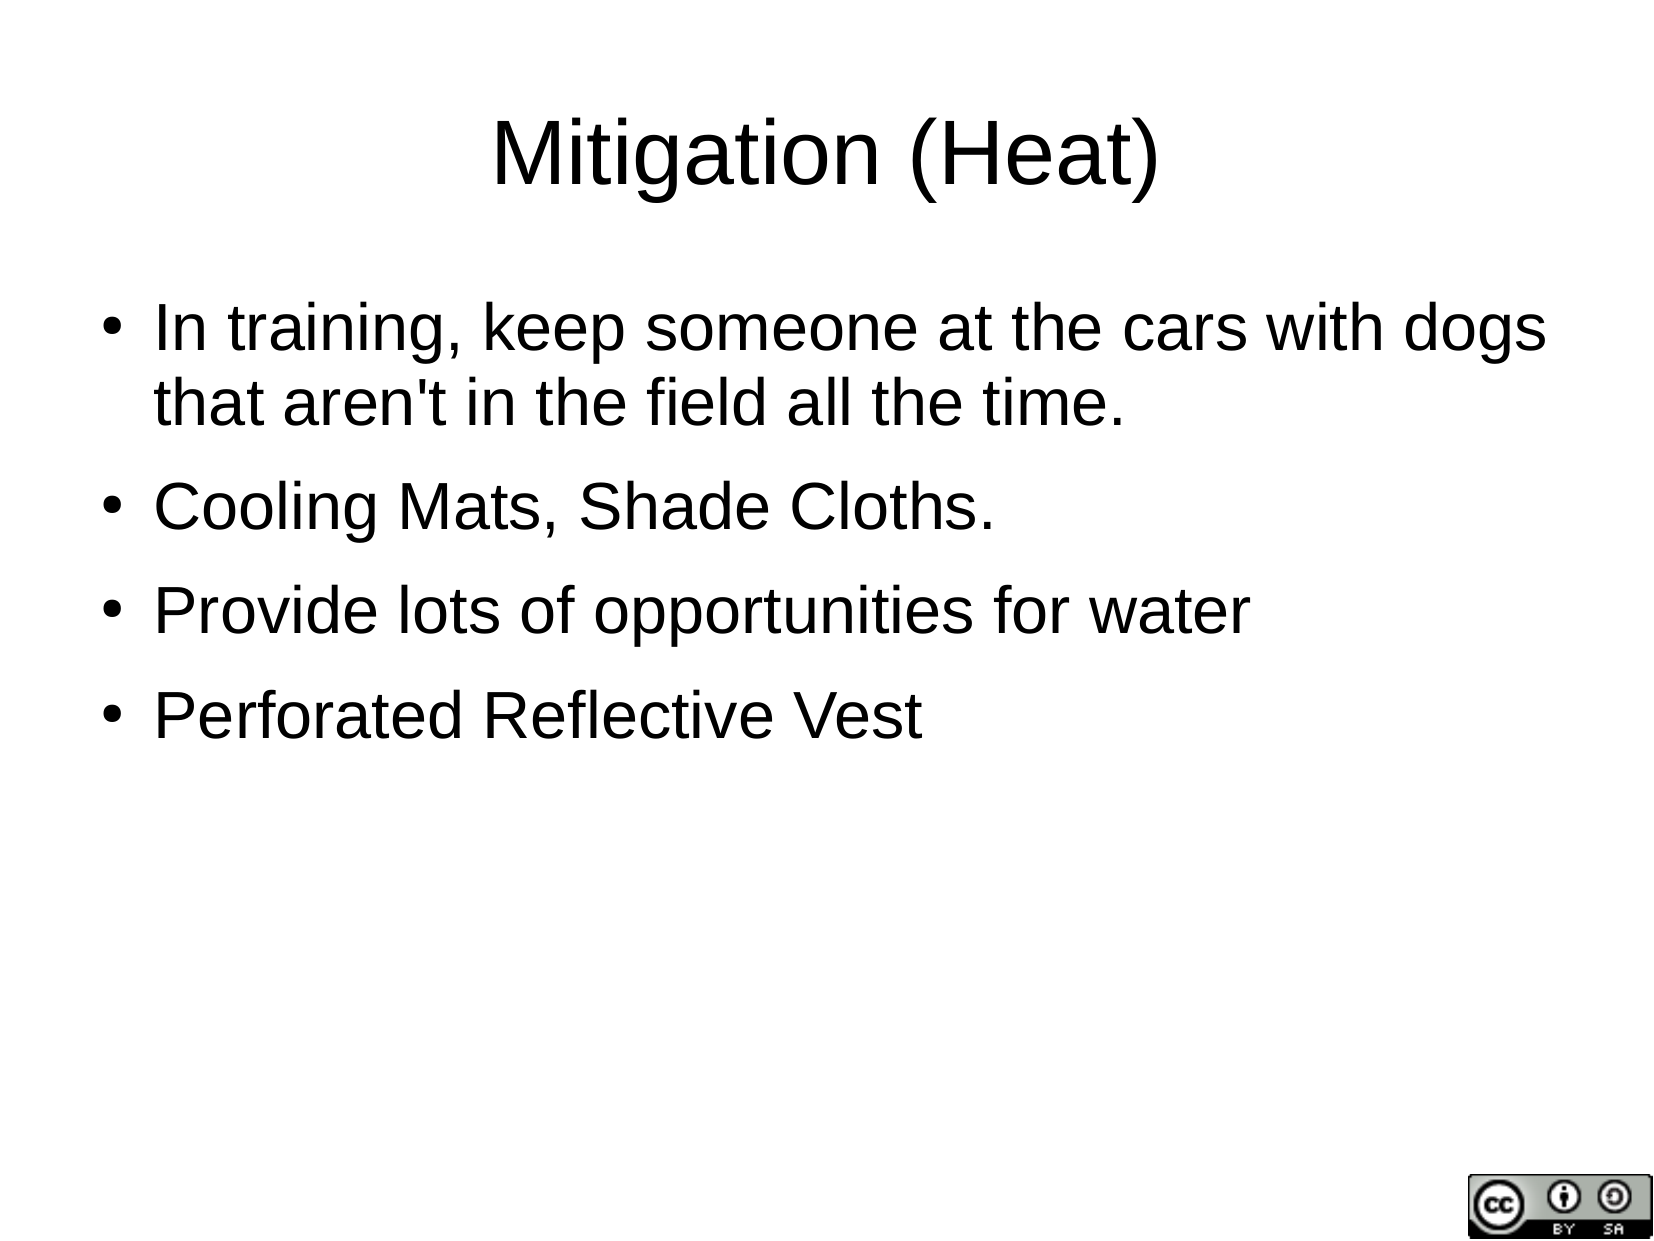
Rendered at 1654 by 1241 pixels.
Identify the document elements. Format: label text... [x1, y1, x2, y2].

list In training, keep someone at the cars with dogs that aren't in the field all the time. Cooling Mats, Shade Cloths. Provide lots of opportunities for water Perforated Reflective Vest [82, 290, 1571, 1010]
picture [1468, 1174, 1653, 1239]
title Mitigation (Heat) [82, 49, 1571, 257]
